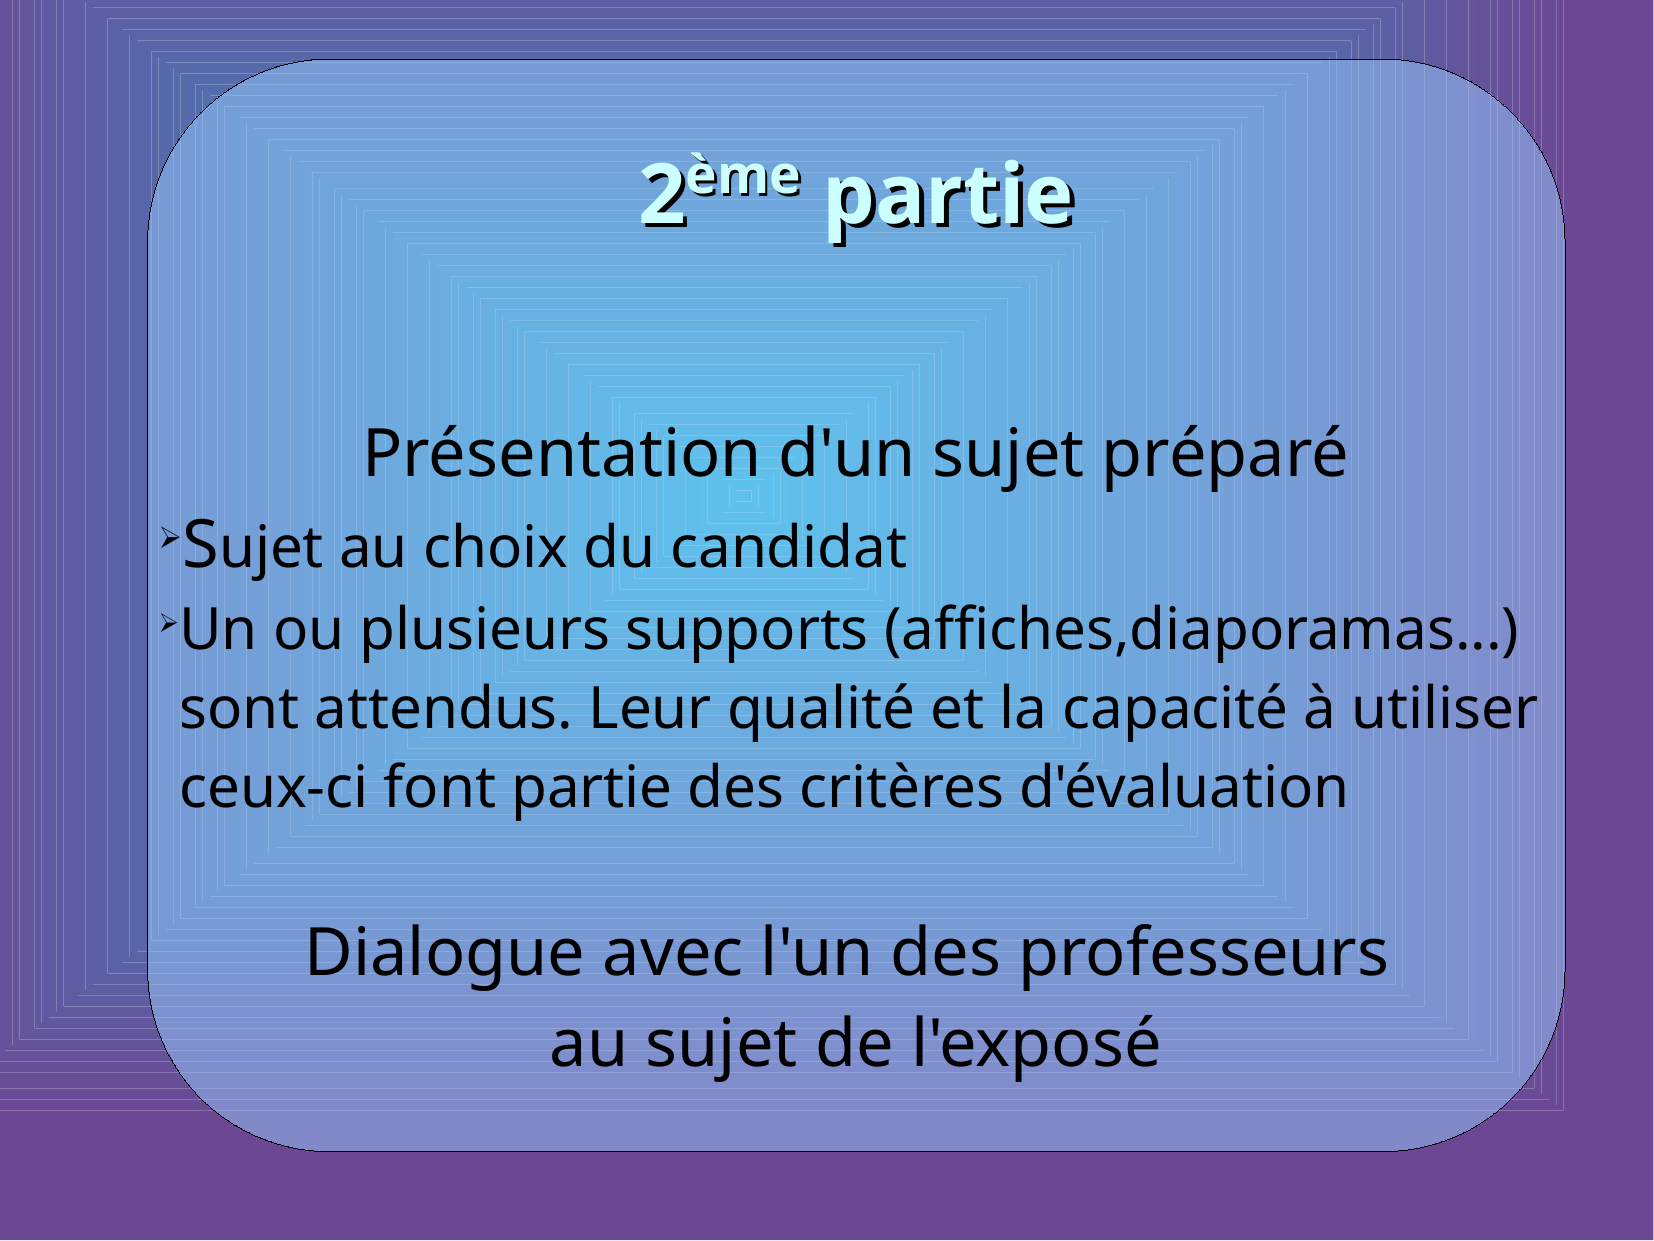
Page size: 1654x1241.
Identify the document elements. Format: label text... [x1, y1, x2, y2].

text_box 2ème partie Présentation d'un sujet préparé Sujet au choix du candidat Un ou plusieurs supports (affiches,diaporamas...) sont attendus. Leur qualité et la capacité à utiliser ceux-ci font partie des critères d'évaluation Dialogue avec l'un des professeurs au sujet de l'exposé [147, 59, 1566, 1152]
